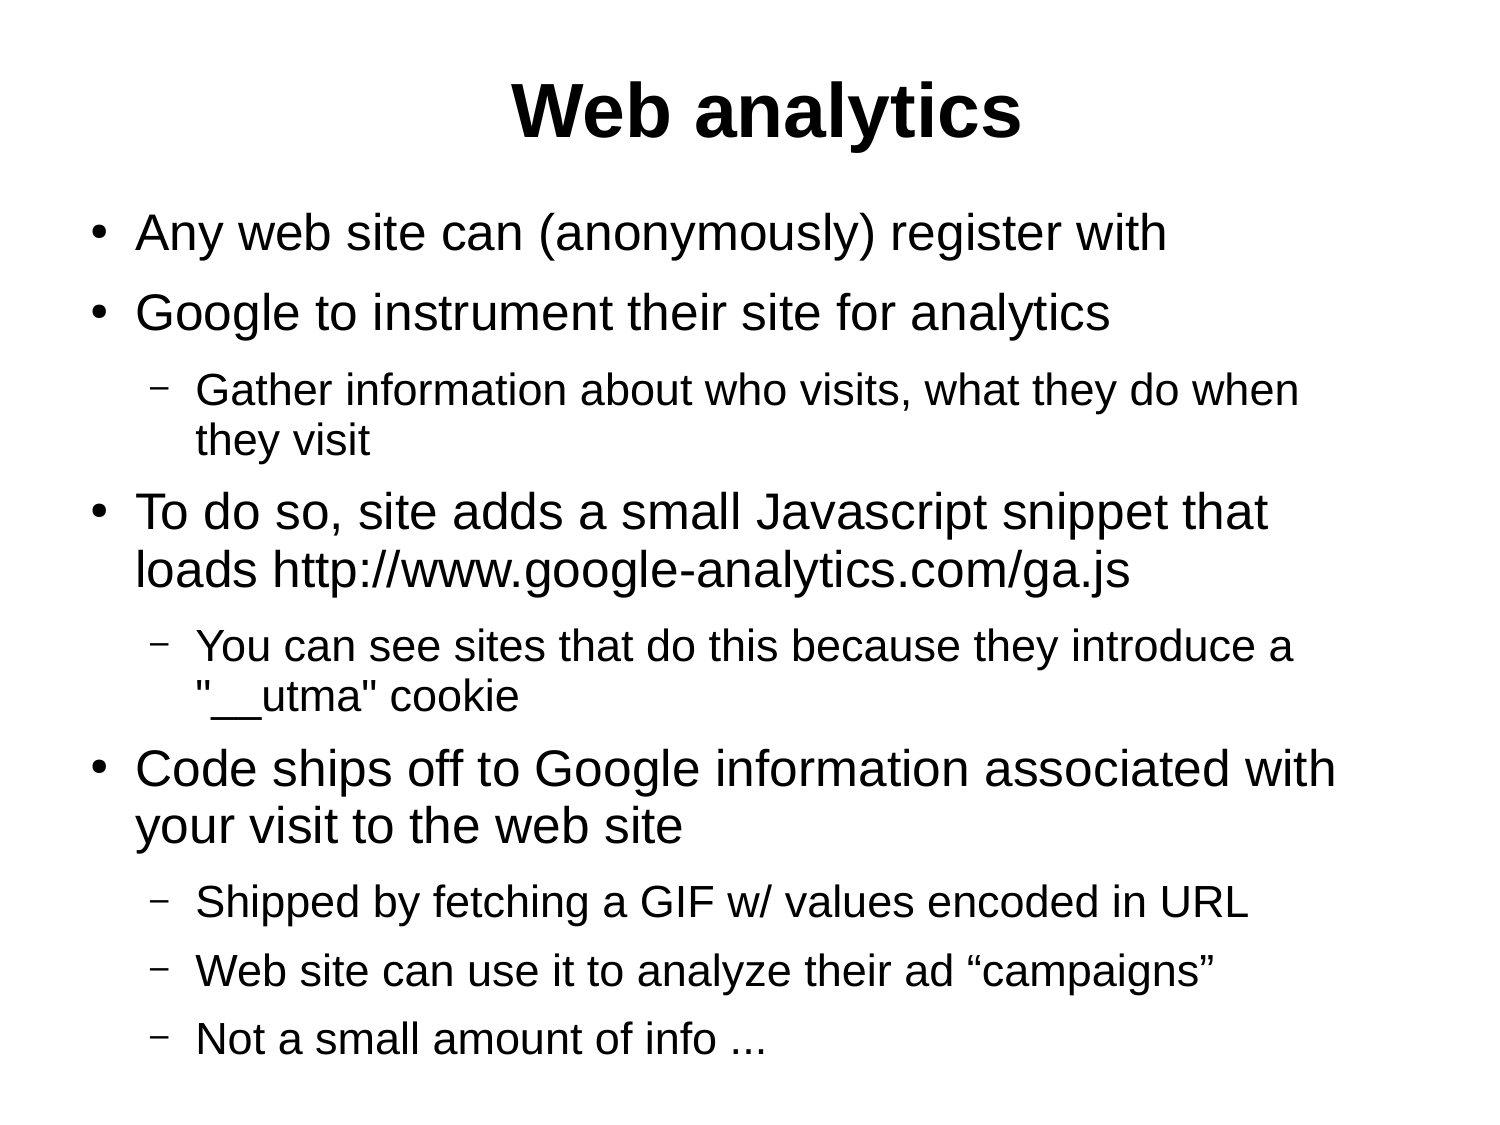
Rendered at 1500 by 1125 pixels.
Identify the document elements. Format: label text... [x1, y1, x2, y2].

list Any web site can (anonymously) register with Google to instrument their site for analytics Gather information about who visits, what they do when they visit To do so, site adds a small Javascript snippet that loads http://www.google-analytics.com/ga.js You can see sites that do this because they introduce a "__utma" cookie Code ships off to Google information associated with your visit to the web site Shipped by fetching a GIF w/ values encoded in URL Web site can use it to analyze their ad “campaigns” Not a small amount of info ... [75, 204, 1395, 1075]
title Web analytics [75, 44, 1425, 177]
